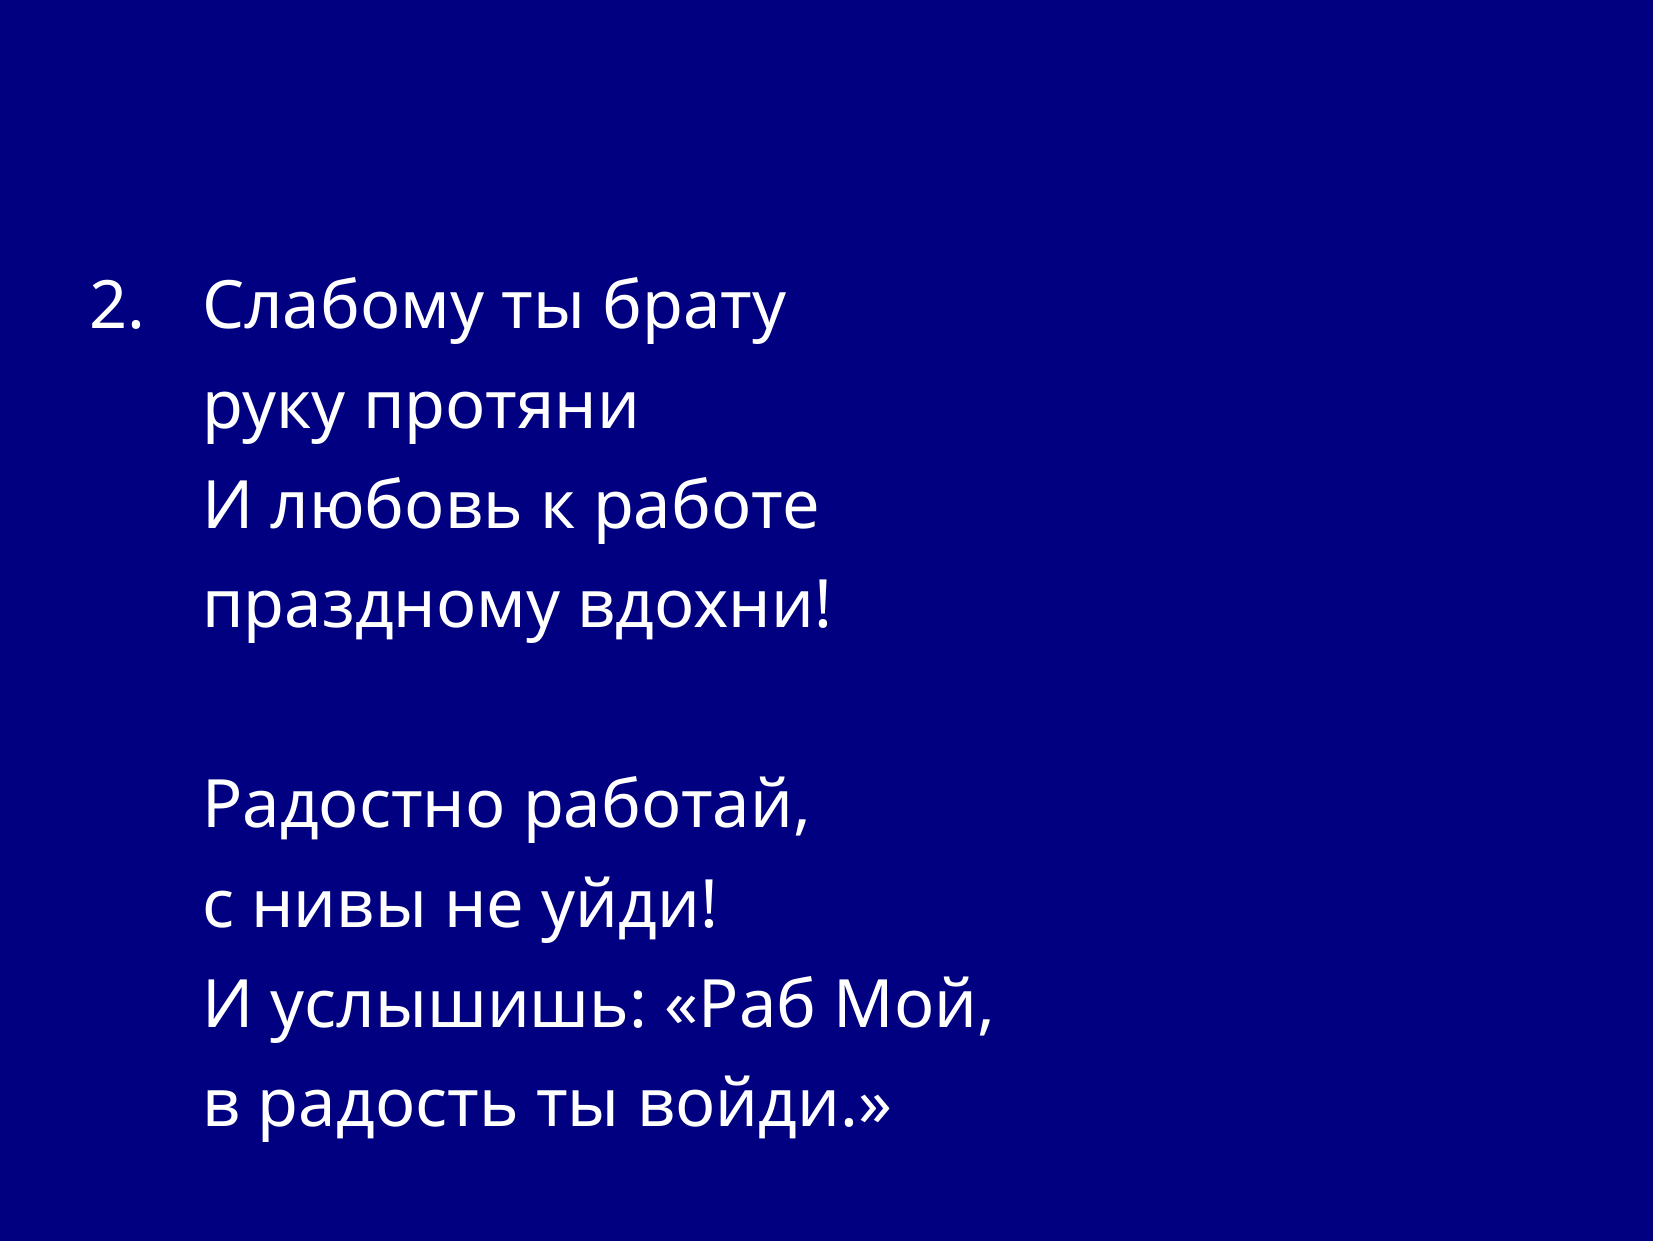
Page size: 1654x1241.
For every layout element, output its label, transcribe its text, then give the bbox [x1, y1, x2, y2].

text_box 2. Слабому ты брату руку протяни И любовь к работе праздному вдохни! Радостно работай, с нивы не уйди! И услышишь: «Раб Мой, в радость ты войди.» [75, 150, 1576, 1163]
